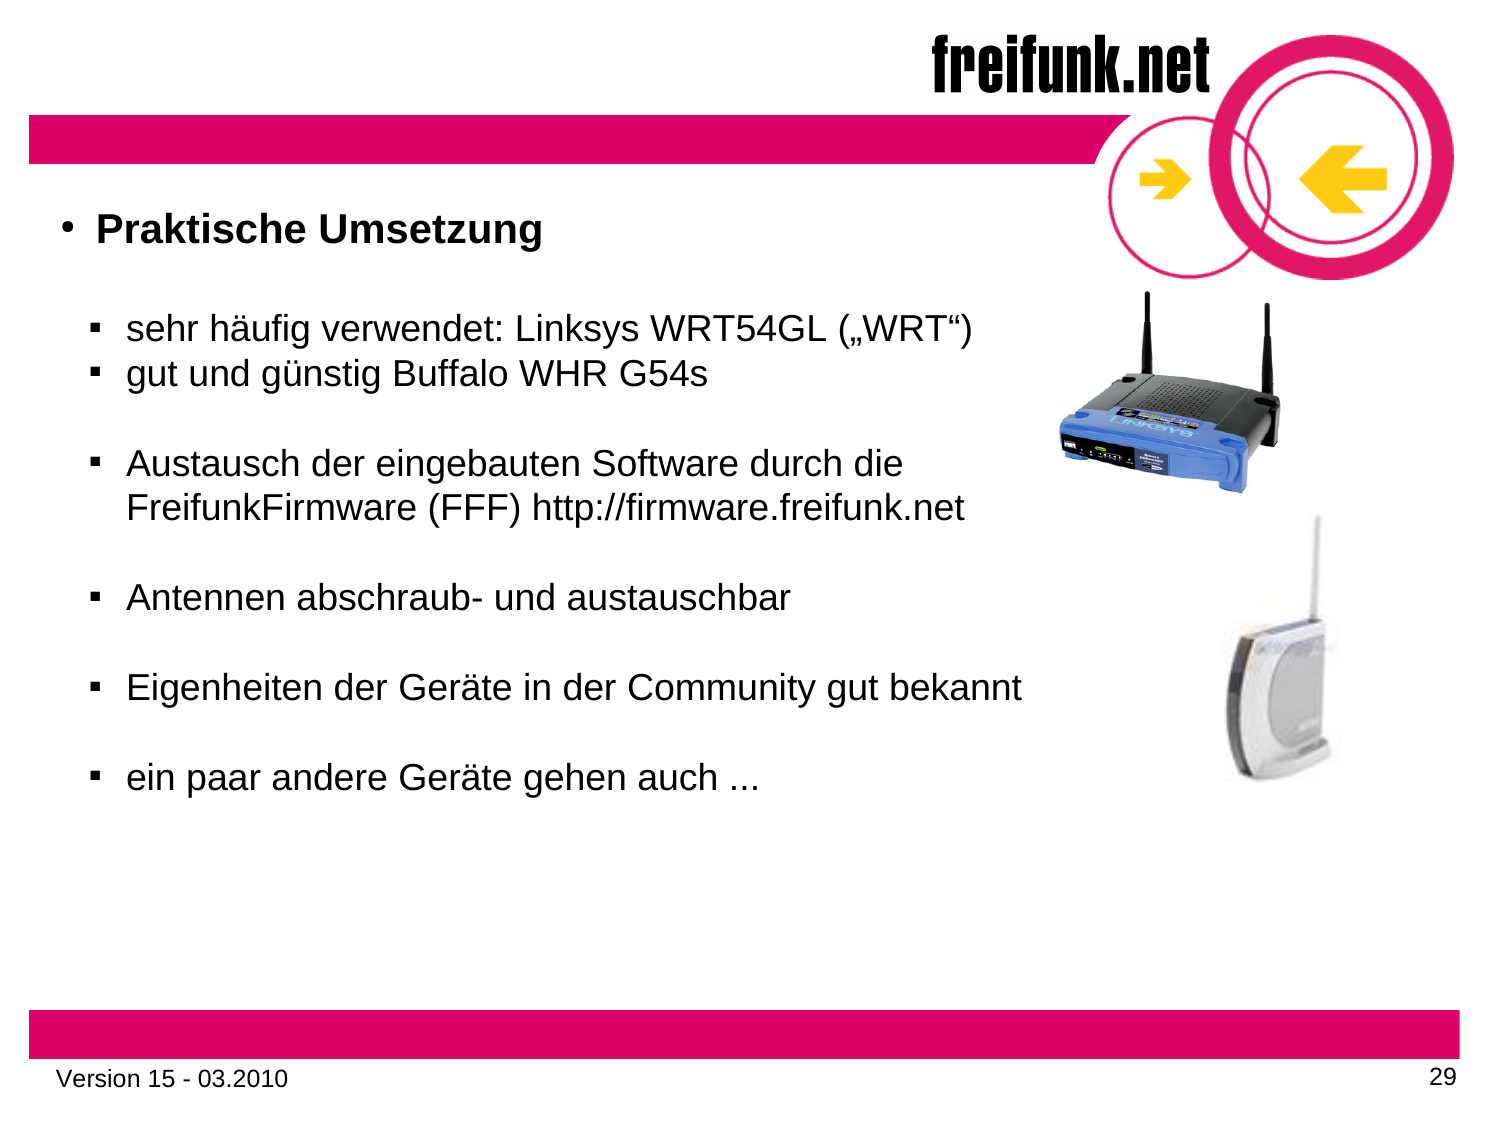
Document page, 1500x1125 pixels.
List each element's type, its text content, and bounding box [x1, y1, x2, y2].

text_box Praktische Umsetzung [24, 202, 898, 249]
picture [1056, 286, 1284, 495]
text_box sehr häufig verwendet: Linksys WRT54GL („WRT“) gut und günstig Buffalo WHR G54s Austausch der eingebauten Software durch die FreifunkFirmware (FFF) http://firmware.freifunk.net Antennen abschraub- und austauschbar Eigenheiten der Geräte in der Community gut bekannt ein paar andere Geräte gehen auch ... [55, 304, 1048, 803]
picture [1092, 497, 1466, 798]
picture [932, 34, 1454, 280]
